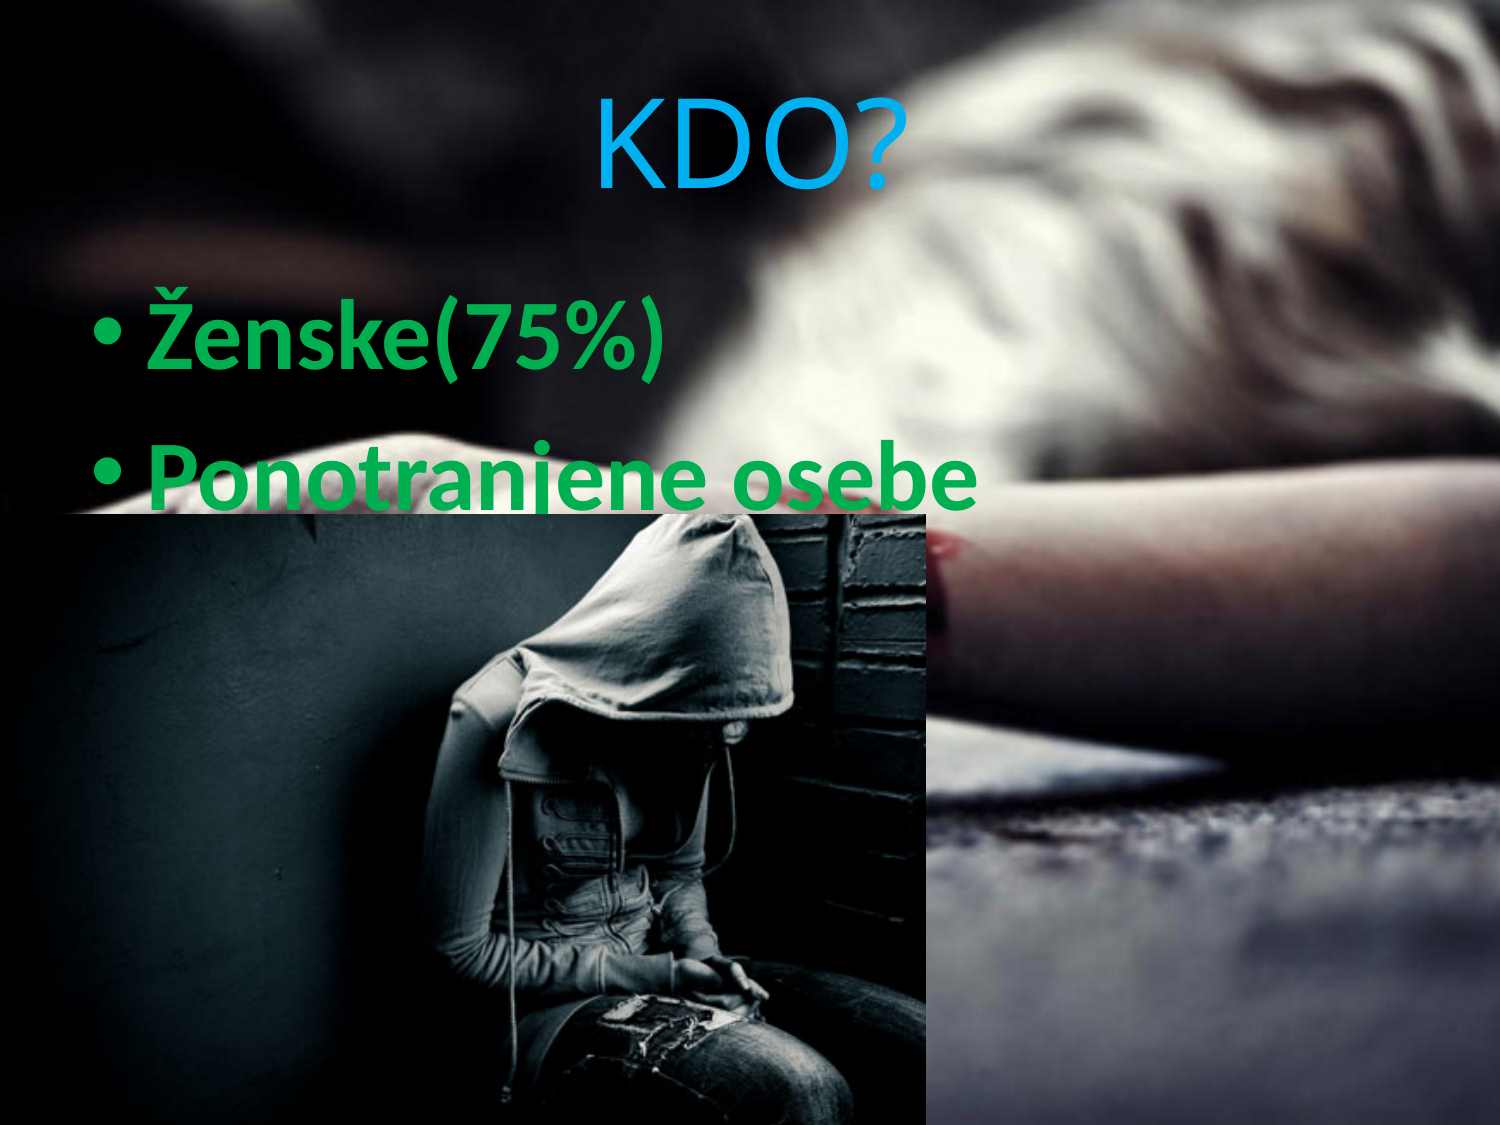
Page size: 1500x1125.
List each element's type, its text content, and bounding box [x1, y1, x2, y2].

picture [0, 0, 1500, 1125]
title KDO? [75, 45, 1425, 233]
list Ženske(75%) Ponotranjene osebe [75, 262, 1425, 1005]
